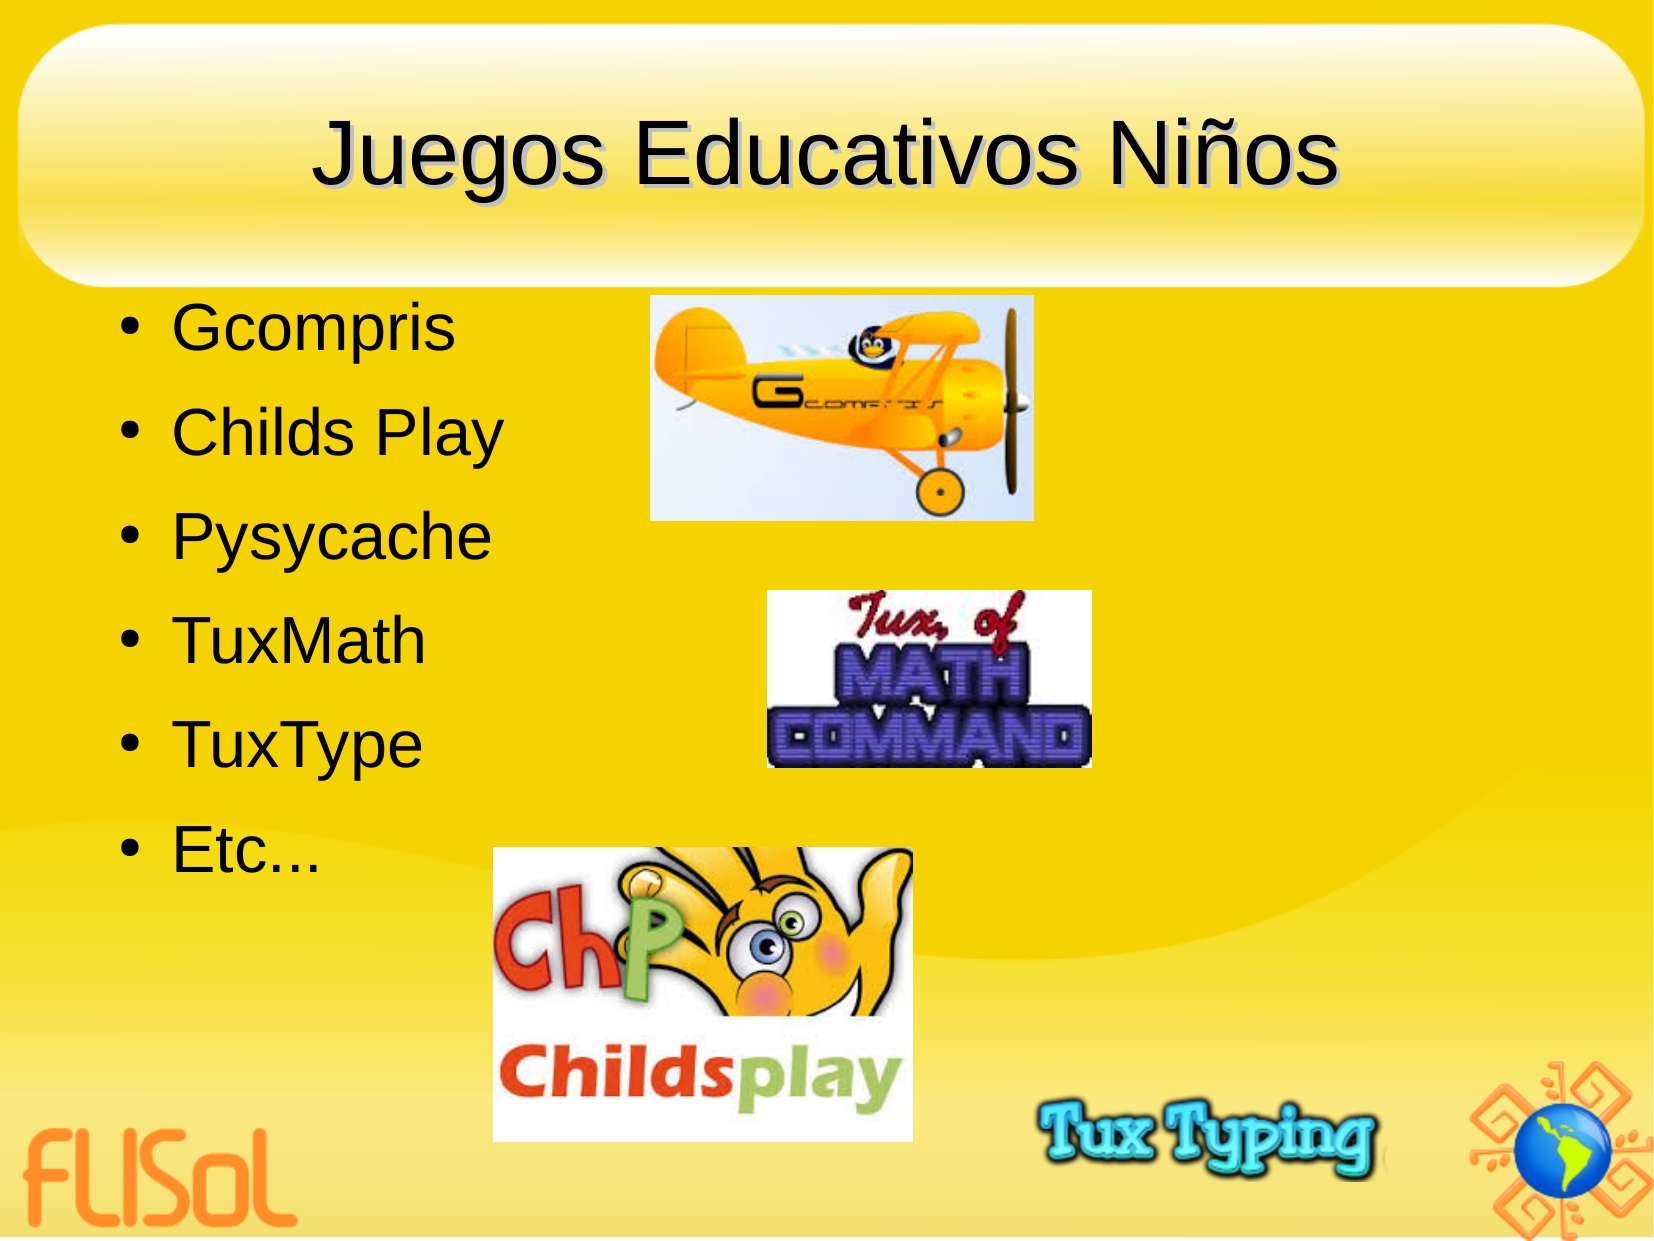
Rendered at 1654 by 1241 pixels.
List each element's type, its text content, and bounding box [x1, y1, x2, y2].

title Juegos Educativos Niños [82, 49, 1571, 257]
picture [0, 0, 1654, 1241]
list Gcompris Childs Play Pysycache TuxMath TuxType Etc... [82, 290, 1571, 1109]
